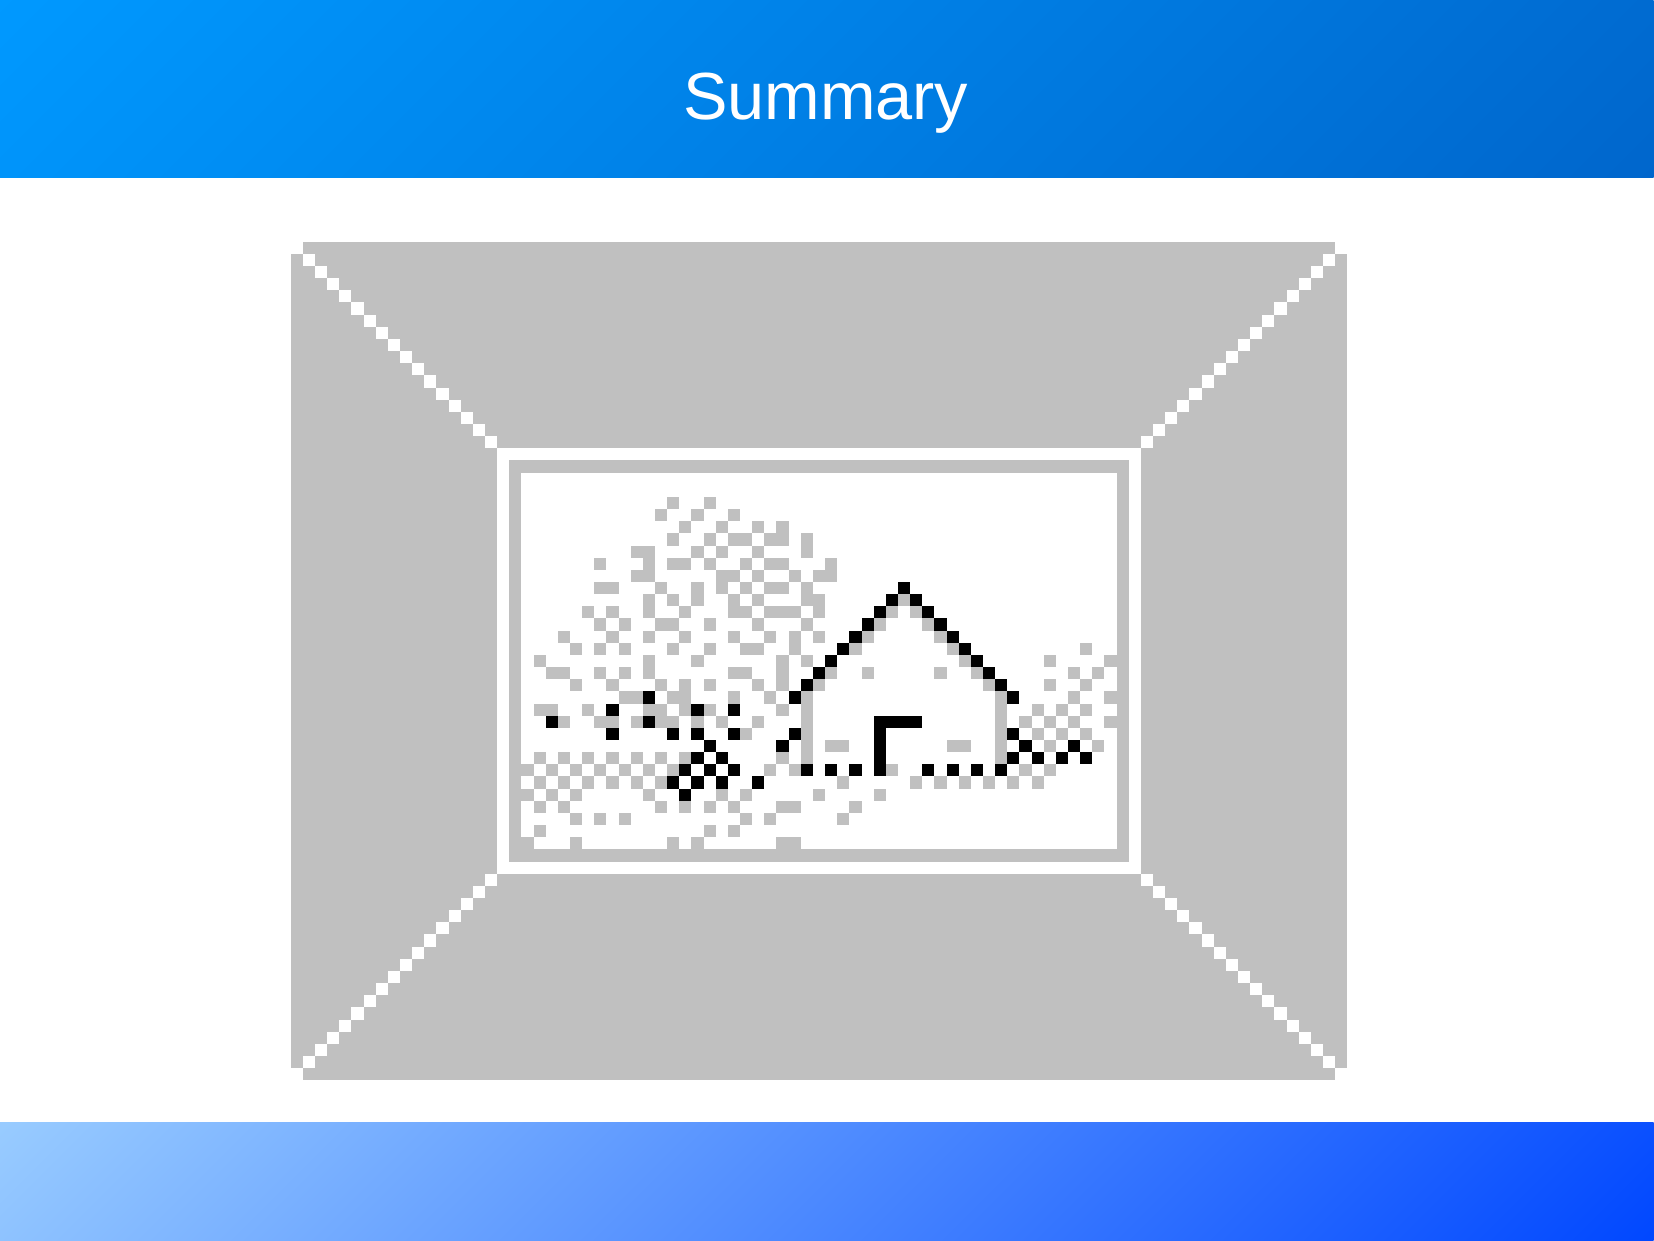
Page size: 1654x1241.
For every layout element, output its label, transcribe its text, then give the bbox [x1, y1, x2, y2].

title Summary [162, 59, 1489, 148]
picture [279, 230, 1580, 1093]
